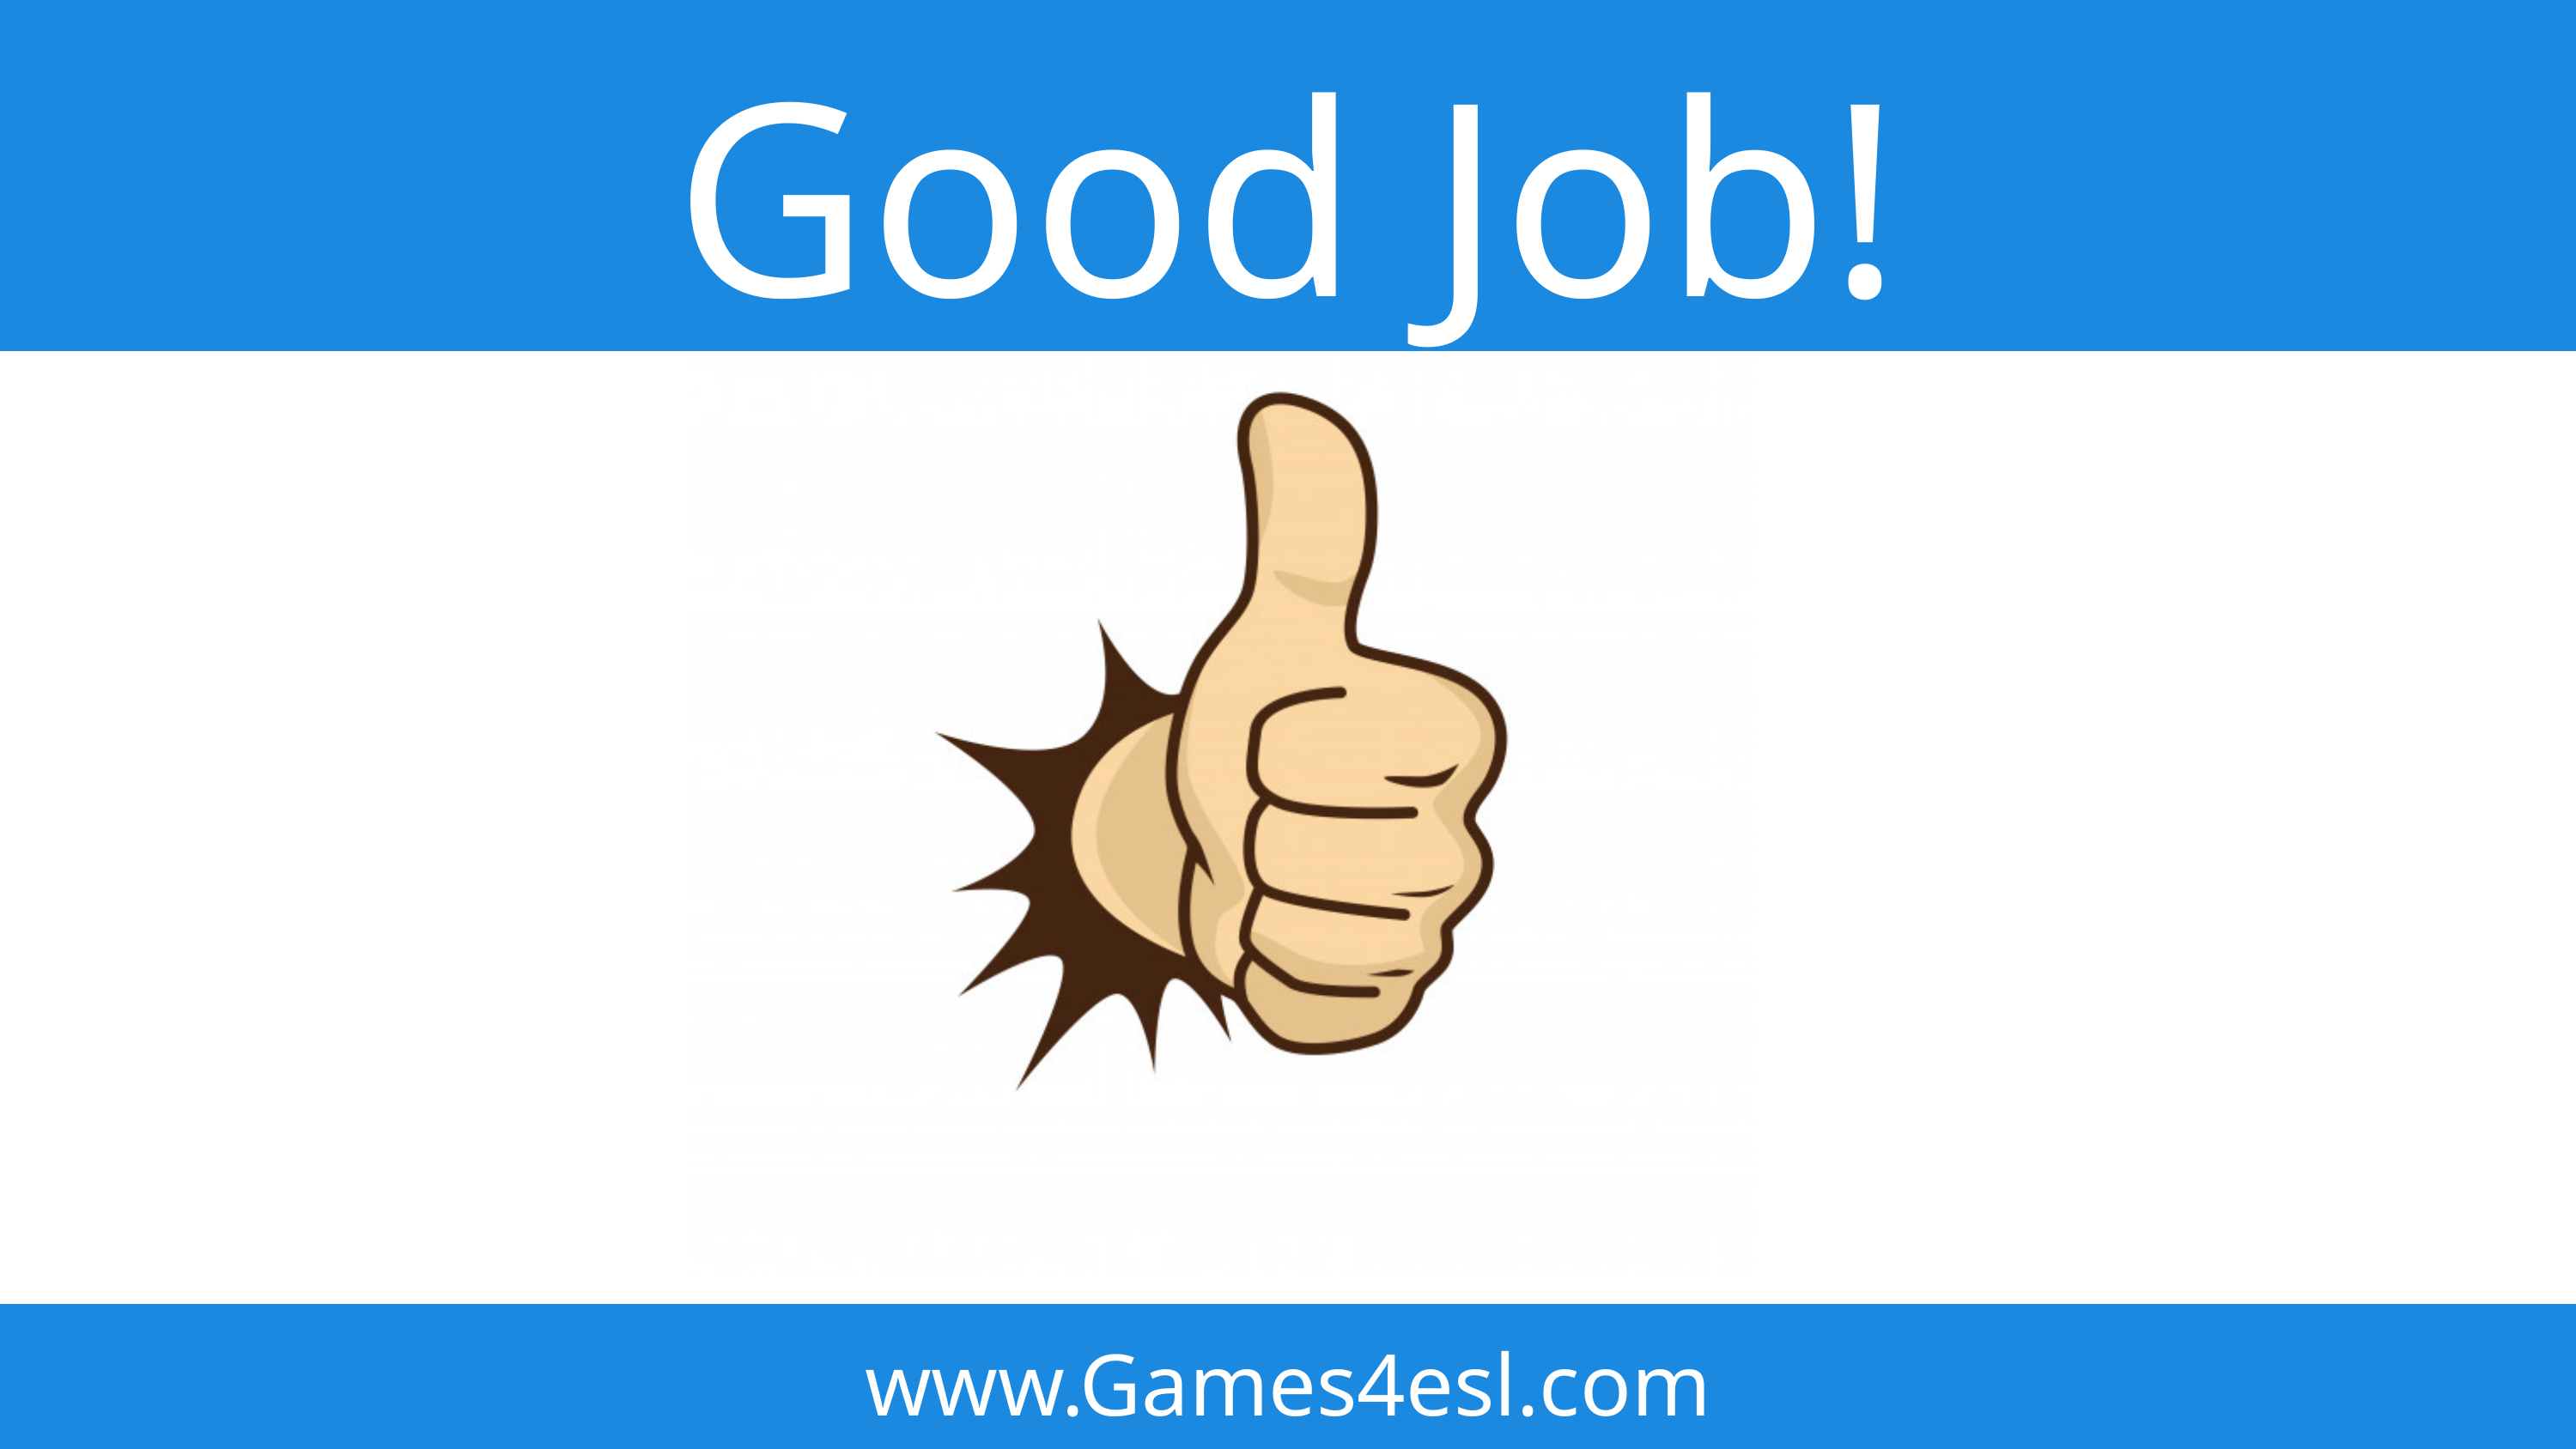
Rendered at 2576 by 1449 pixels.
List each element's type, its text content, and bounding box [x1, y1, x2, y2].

picture [689, 351, 1753, 1275]
text_box www.Games4esl.com [842, 1314, 1734, 1426]
text_box [0, 0, 2576, 351]
text_box [0, 1304, 2576, 1449]
text_box Good Job! [556, 0, 2020, 336]
